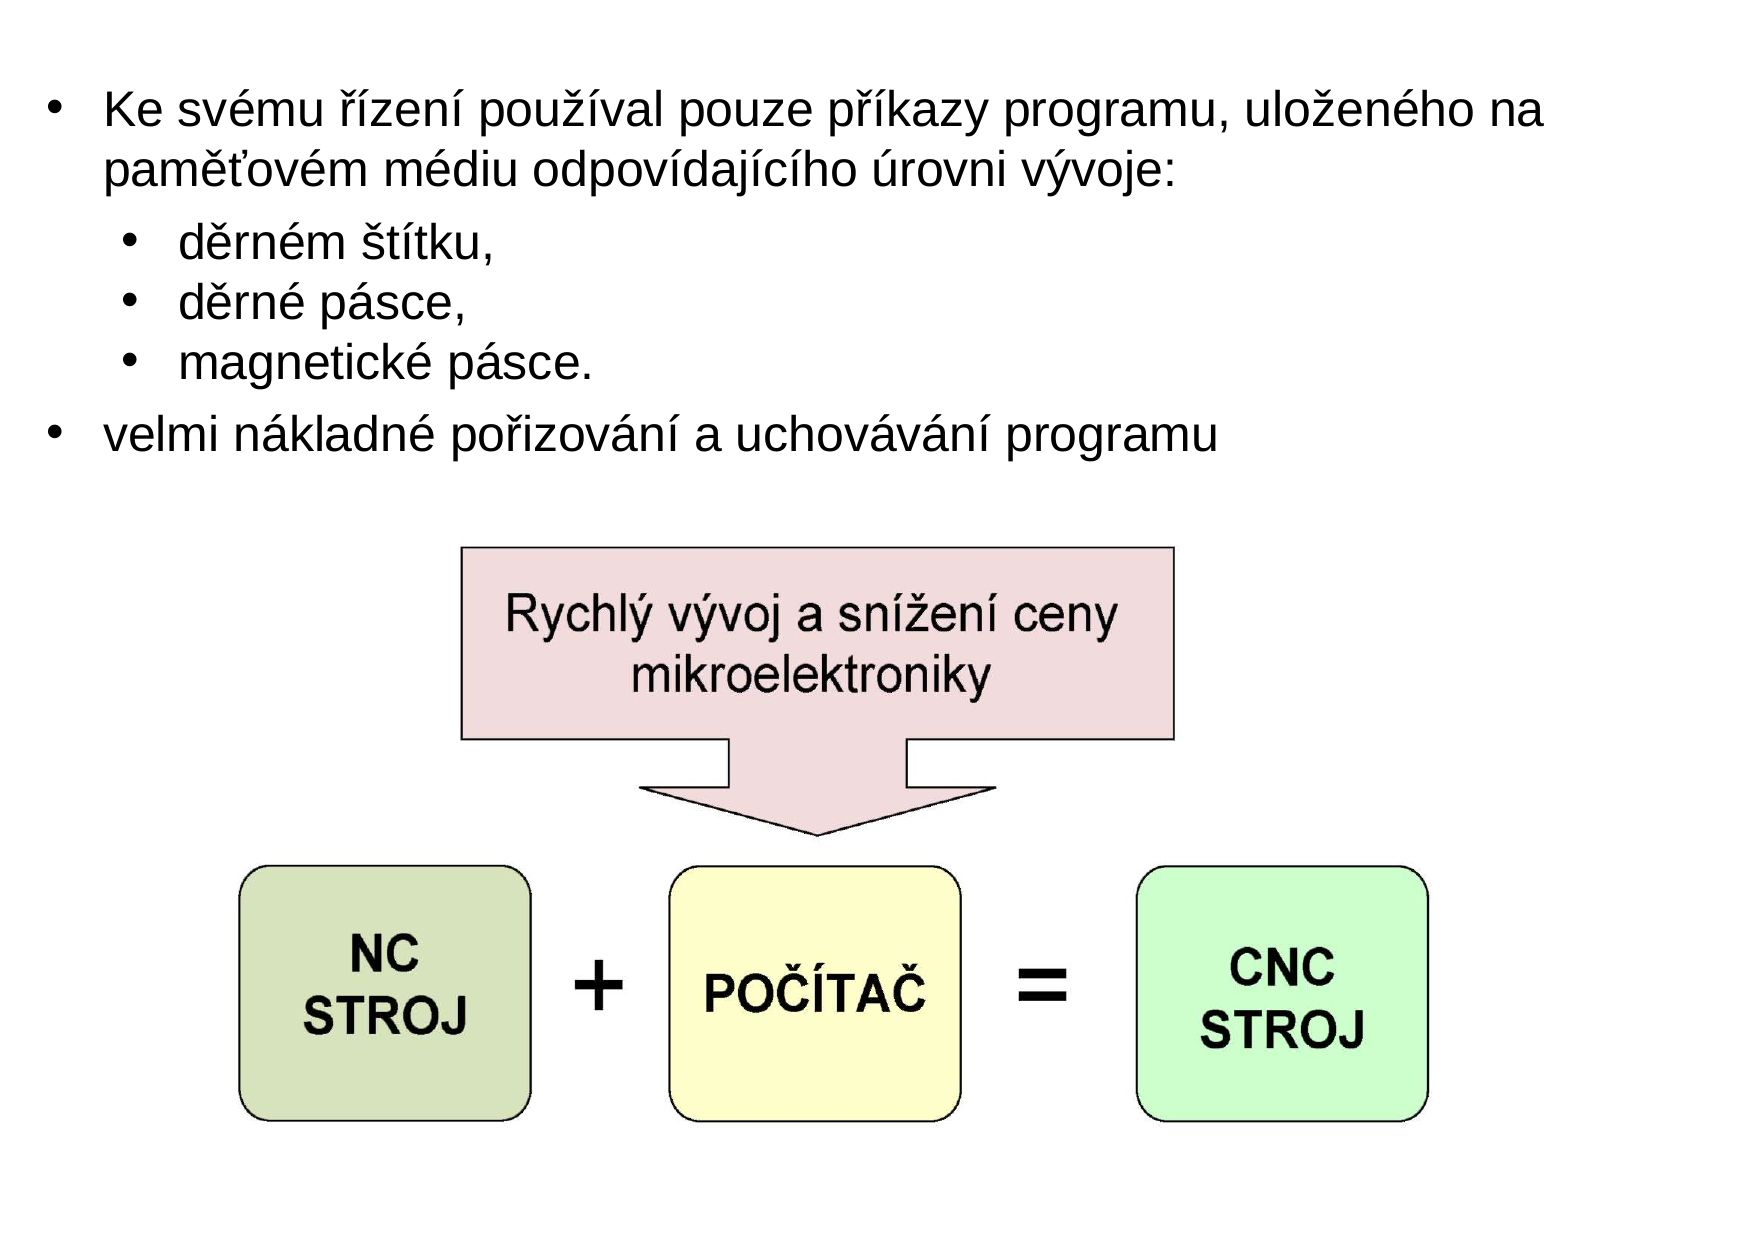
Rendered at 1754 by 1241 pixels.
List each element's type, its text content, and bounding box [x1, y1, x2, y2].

text_box Ke svému řízení používal pouze příkazy programu, uloženého na paměťovém médiu odpovídajícího úrovni vývoje: děrném štítku, děrné pásce, magnetické pásce. velmi nákladné pořizování a uchovávání programu [46, 76, 1700, 471]
picture [183, 525, 1481, 1163]
